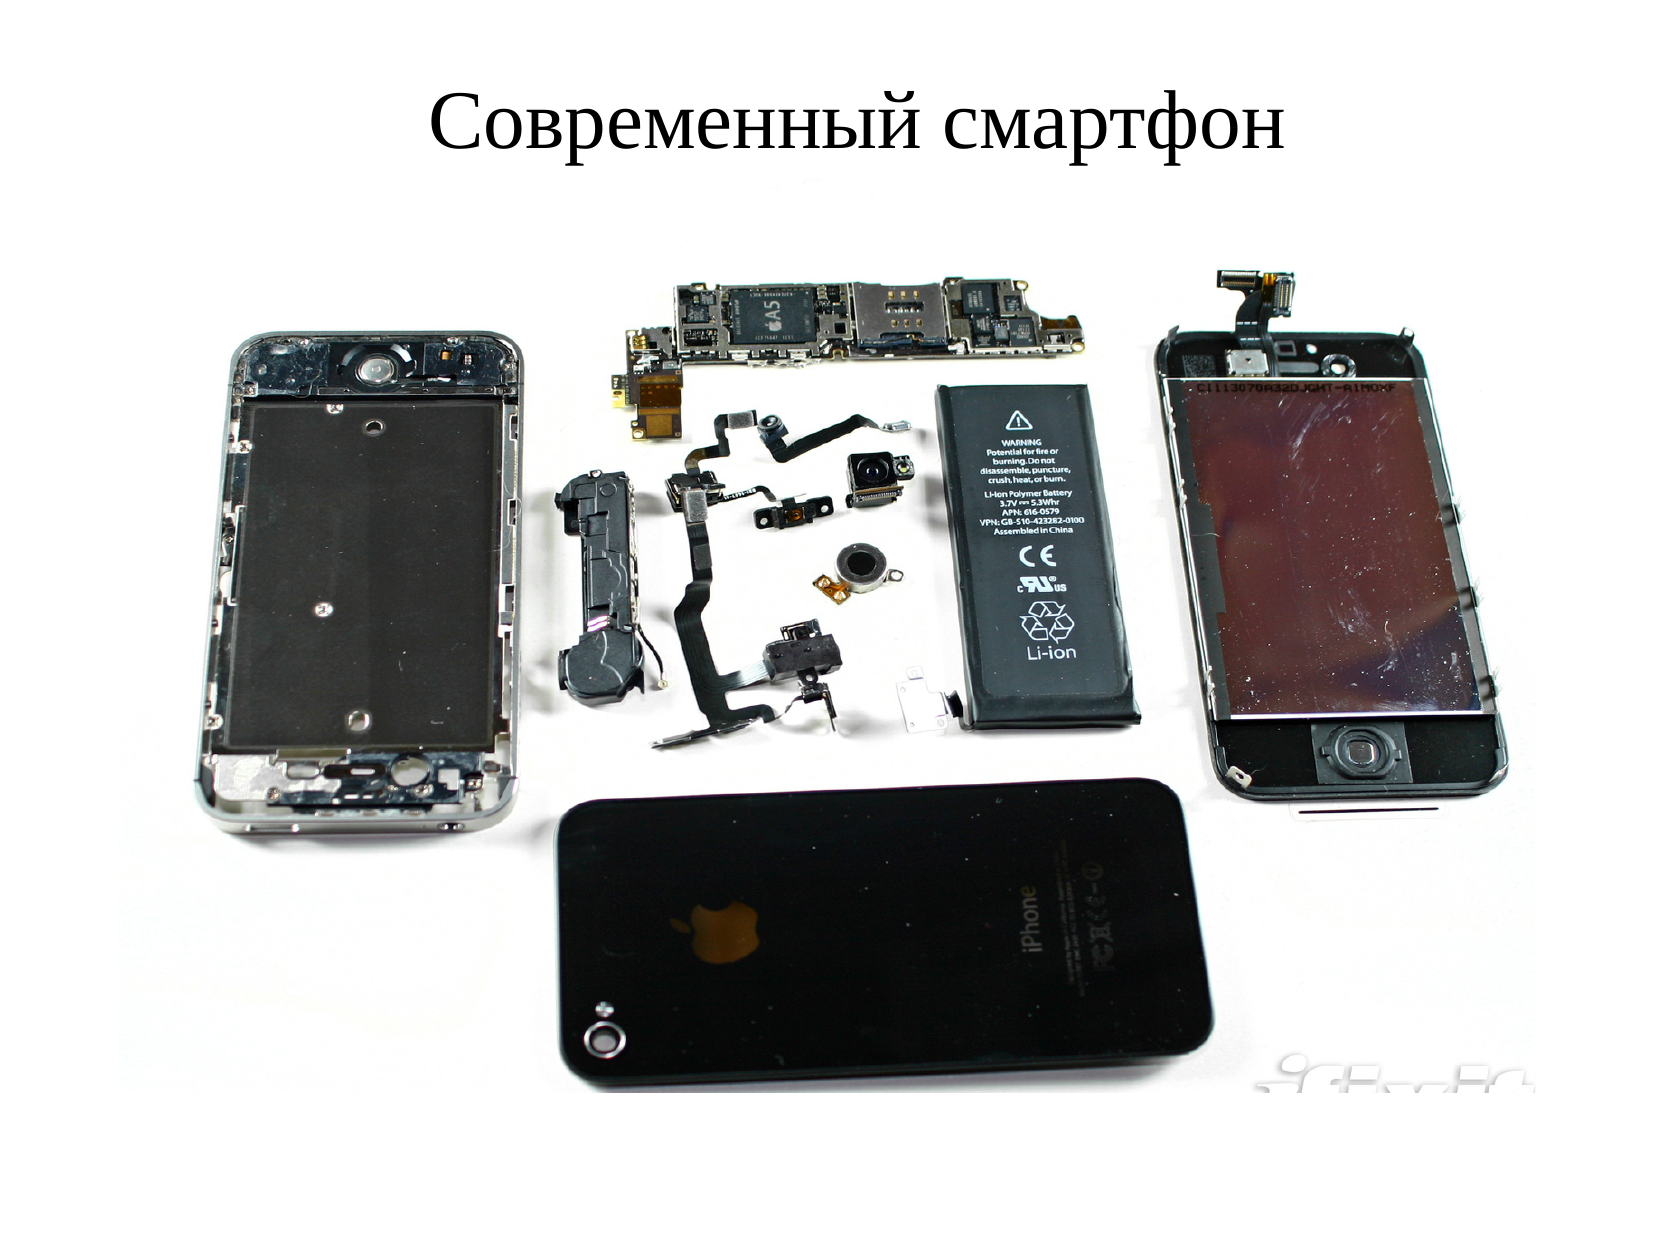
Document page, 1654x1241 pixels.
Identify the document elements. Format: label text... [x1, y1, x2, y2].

picture [118, 177, 1536, 1093]
text_box Современный смартфон [413, 66, 1477, 177]
